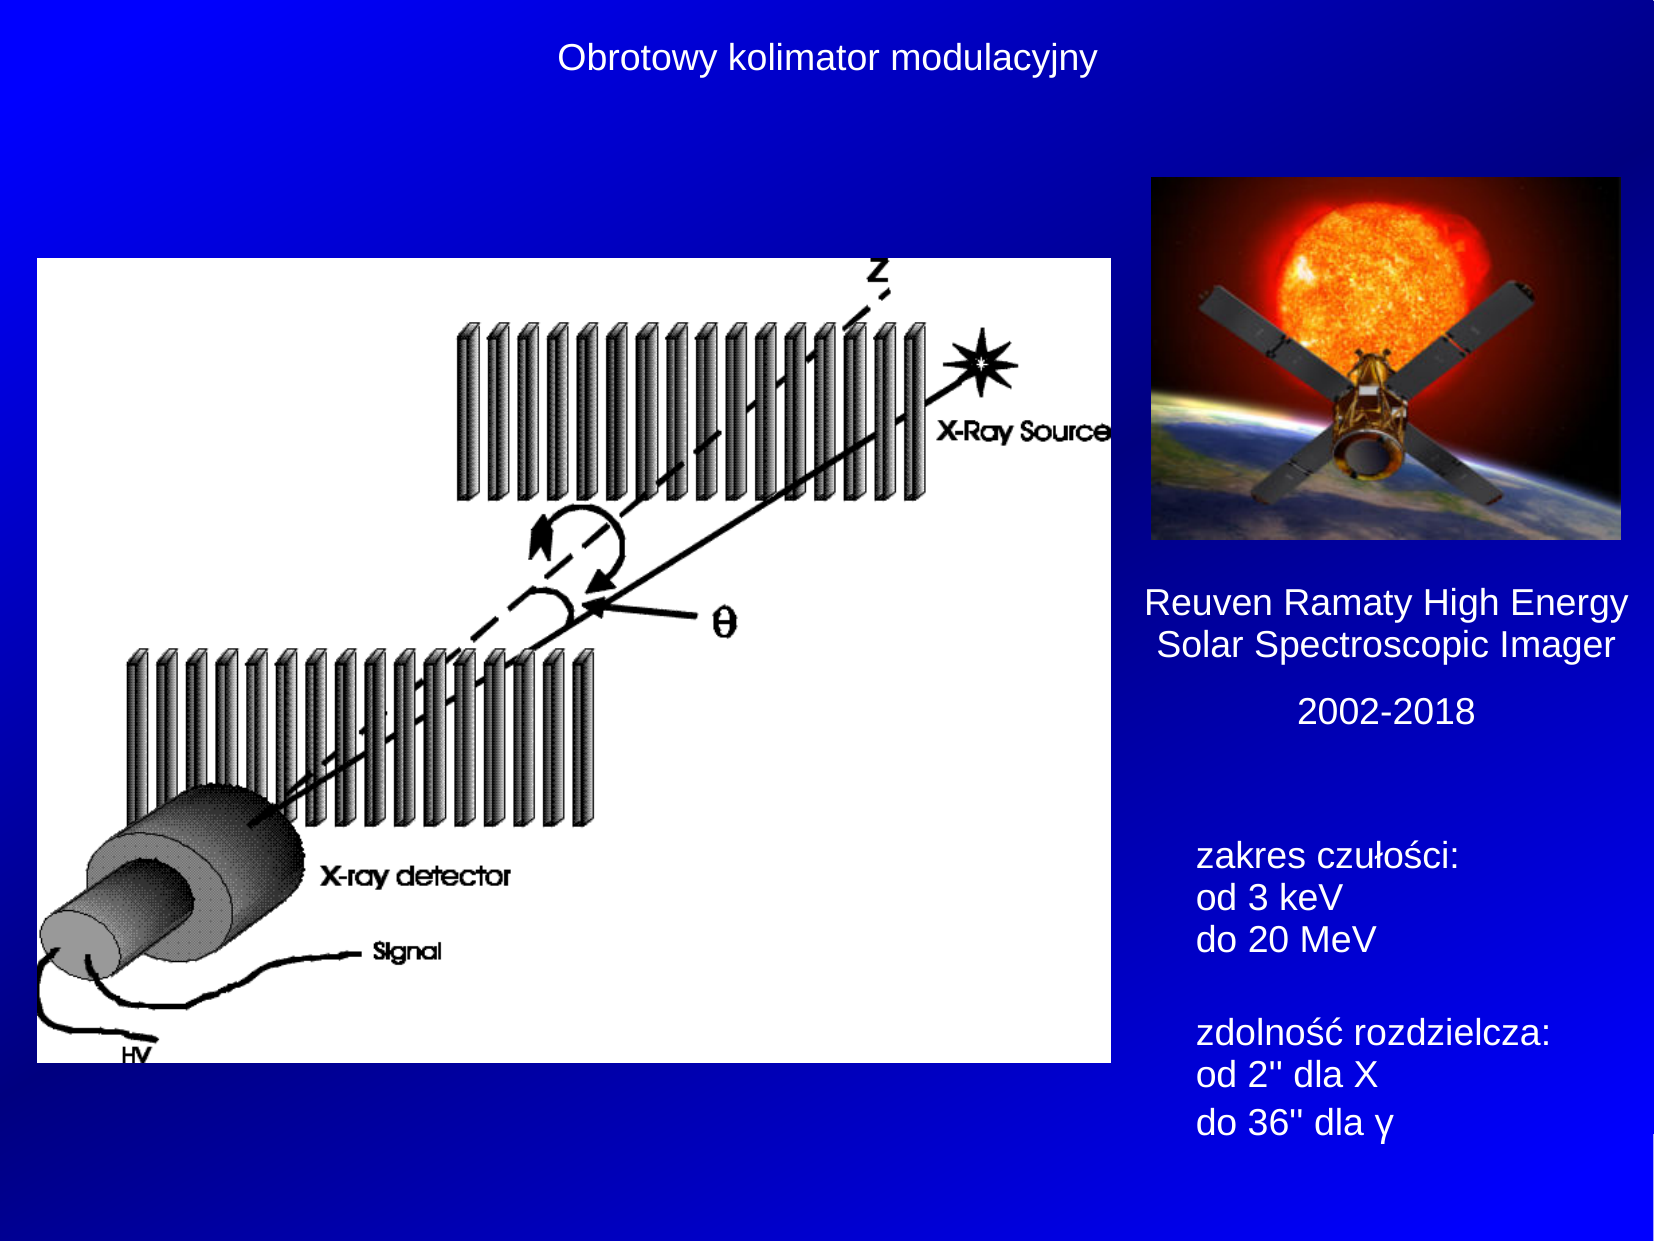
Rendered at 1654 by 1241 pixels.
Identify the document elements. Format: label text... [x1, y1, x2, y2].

picture [1151, 177, 1621, 540]
text_box Reuven Ramaty High Energy Solar Spectroscopic Imager 2002-2018 [1111, 574, 1654, 741]
text_box zdolność rozdzielcza: od 2'' dla X do 36'' dla γ [1181, 1003, 1567, 1146]
text_box zakres czułości: od 3 keV do 20 MeV [1181, 826, 1476, 968]
text_box Obrotowy kolimator modulacyjny [542, 29, 1114, 87]
picture [37, 258, 1111, 1063]
